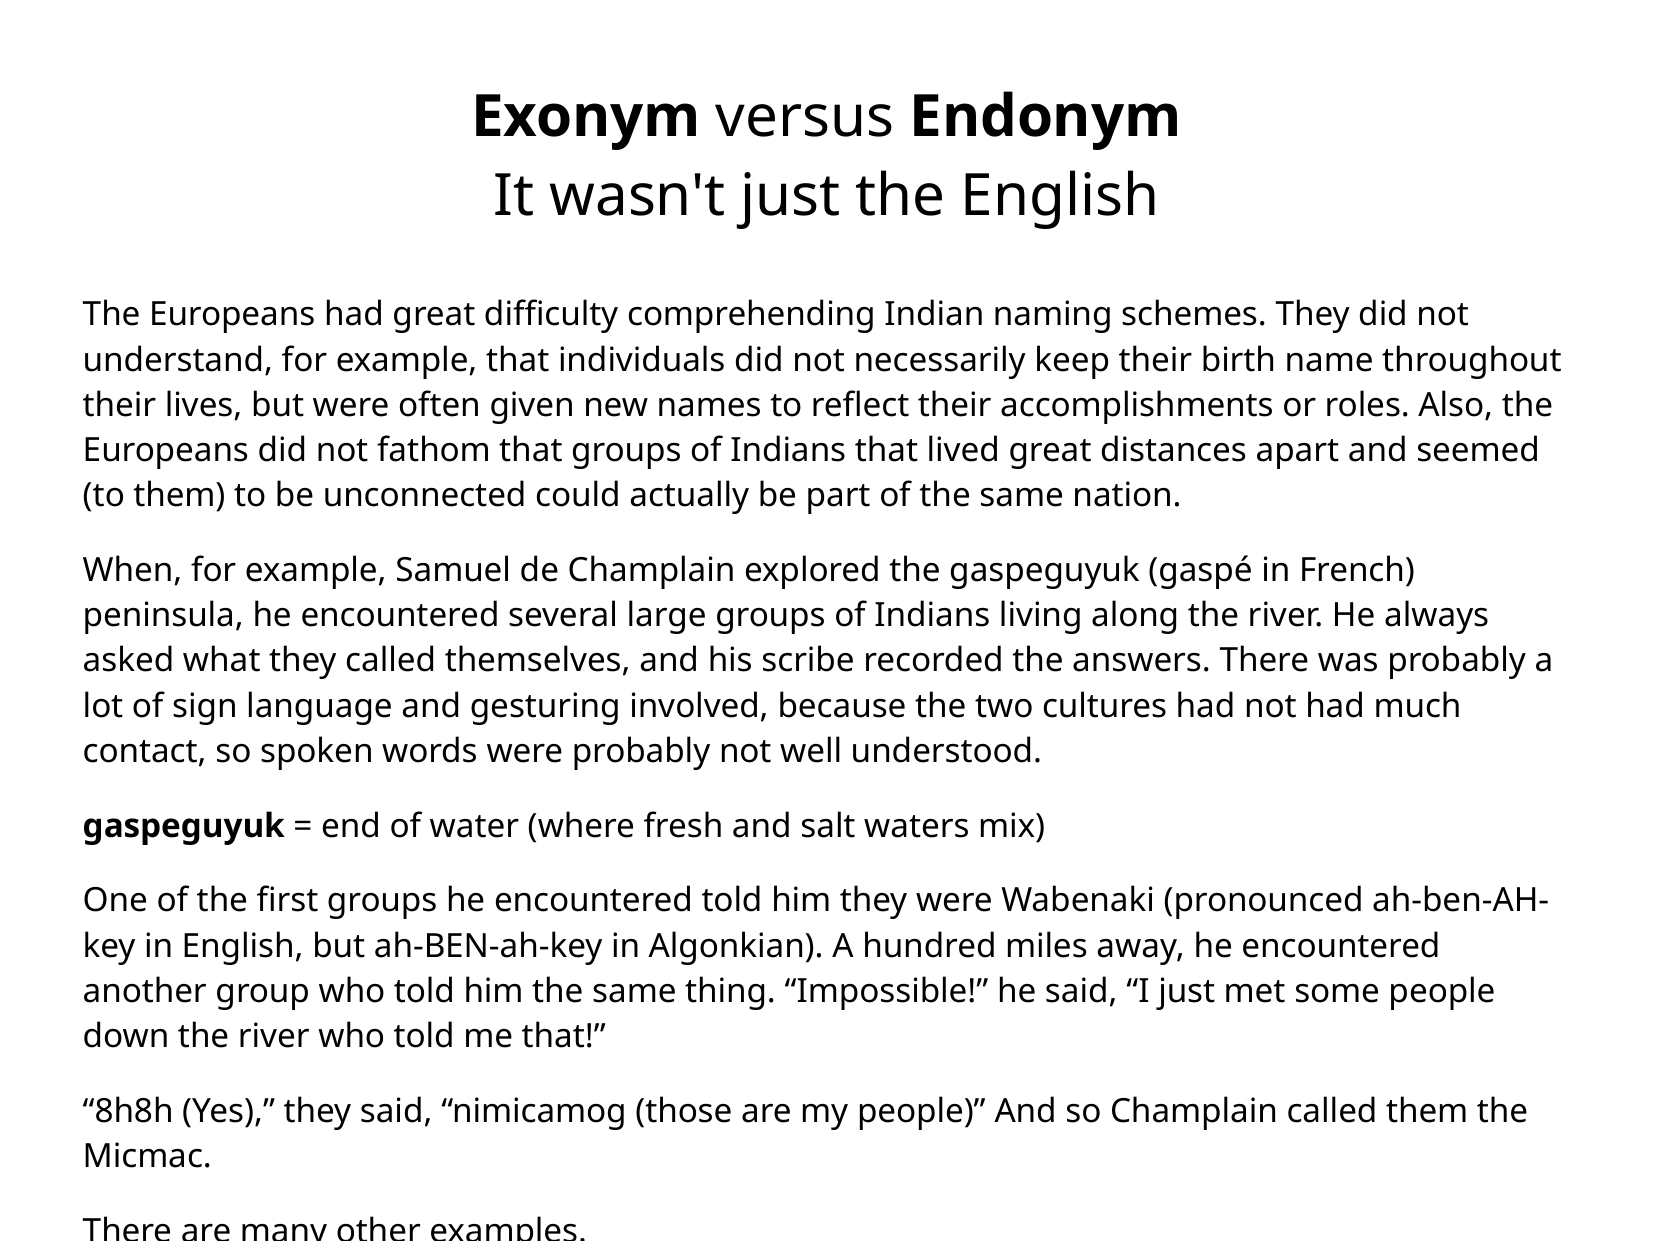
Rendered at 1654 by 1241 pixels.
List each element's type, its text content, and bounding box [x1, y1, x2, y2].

title Exonym versus Endonym It wasn't just the English [82, 49, 1571, 257]
list The Europeans had great difficulty comprehending Indian naming schemes. They did not understand, for example, that individuals did not necessarily keep their birth name throughout their lives, but were often given new names to reflect their accomplishments or roles. Also, the Europeans did not fathom that groups of Indians that lived great distances apart and seemed (to them) to be unconnected could actually be part of the same nation. When, for example, Samuel de Champlain explored the gaspeguyuk (gaspé in French) peninsula, he encountered several large groups of Indians living along the river. He always asked what they called themselves, and his scribe recorded the answers. There was probably a lot of sign language and gesturing involved, because the two cultures had not had much contact, so spoken words were probably not well understood. gaspeguyuk = end of water (where fresh and salt waters mix) One of the first groups he encountered told him they were Wabenaki (pronounced ah-ben-AH-key in English, but ah-BEN-ah-key in Algonkian). A hundred miles away, he encountered another group who told him the same thing. “Impossible!” he said, “I just met some people down the river who told me that!” “8h8h (Yes),” they said, “nimicamog (those are my people)” And so Champlain called them the Micmac. There are many other examples. [82, 290, 1571, 1203]
